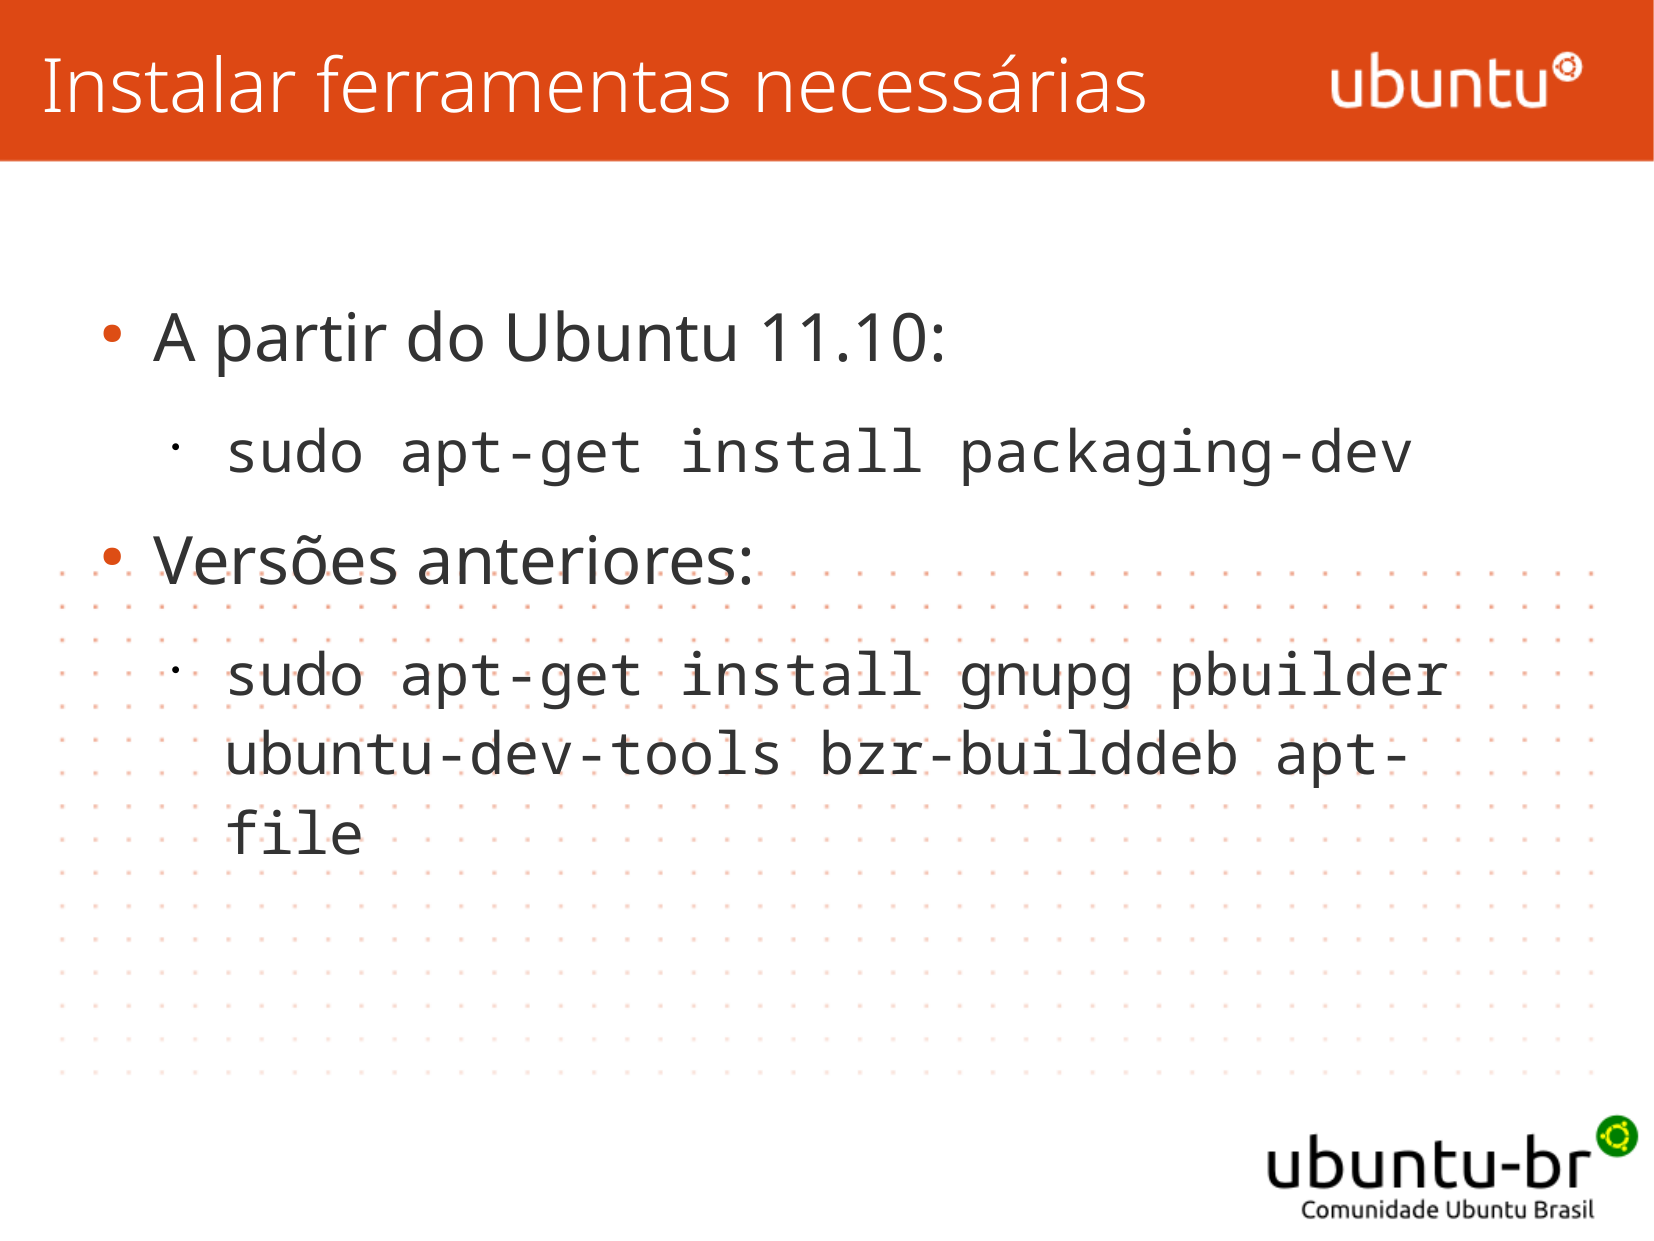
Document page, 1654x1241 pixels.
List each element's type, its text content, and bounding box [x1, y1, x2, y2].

list A partir do Ubuntu 11.10: sudo apt-get install packaging-dev Versões anteriores: sudo apt-get install gnupg pbuilder ubuntu-dev-tools bzr-builddeb apt-file [82, 290, 1538, 1010]
picture [0, 0, 1654, 1241]
title Instalar ferramentas necessárias [41, 31, 1300, 136]
